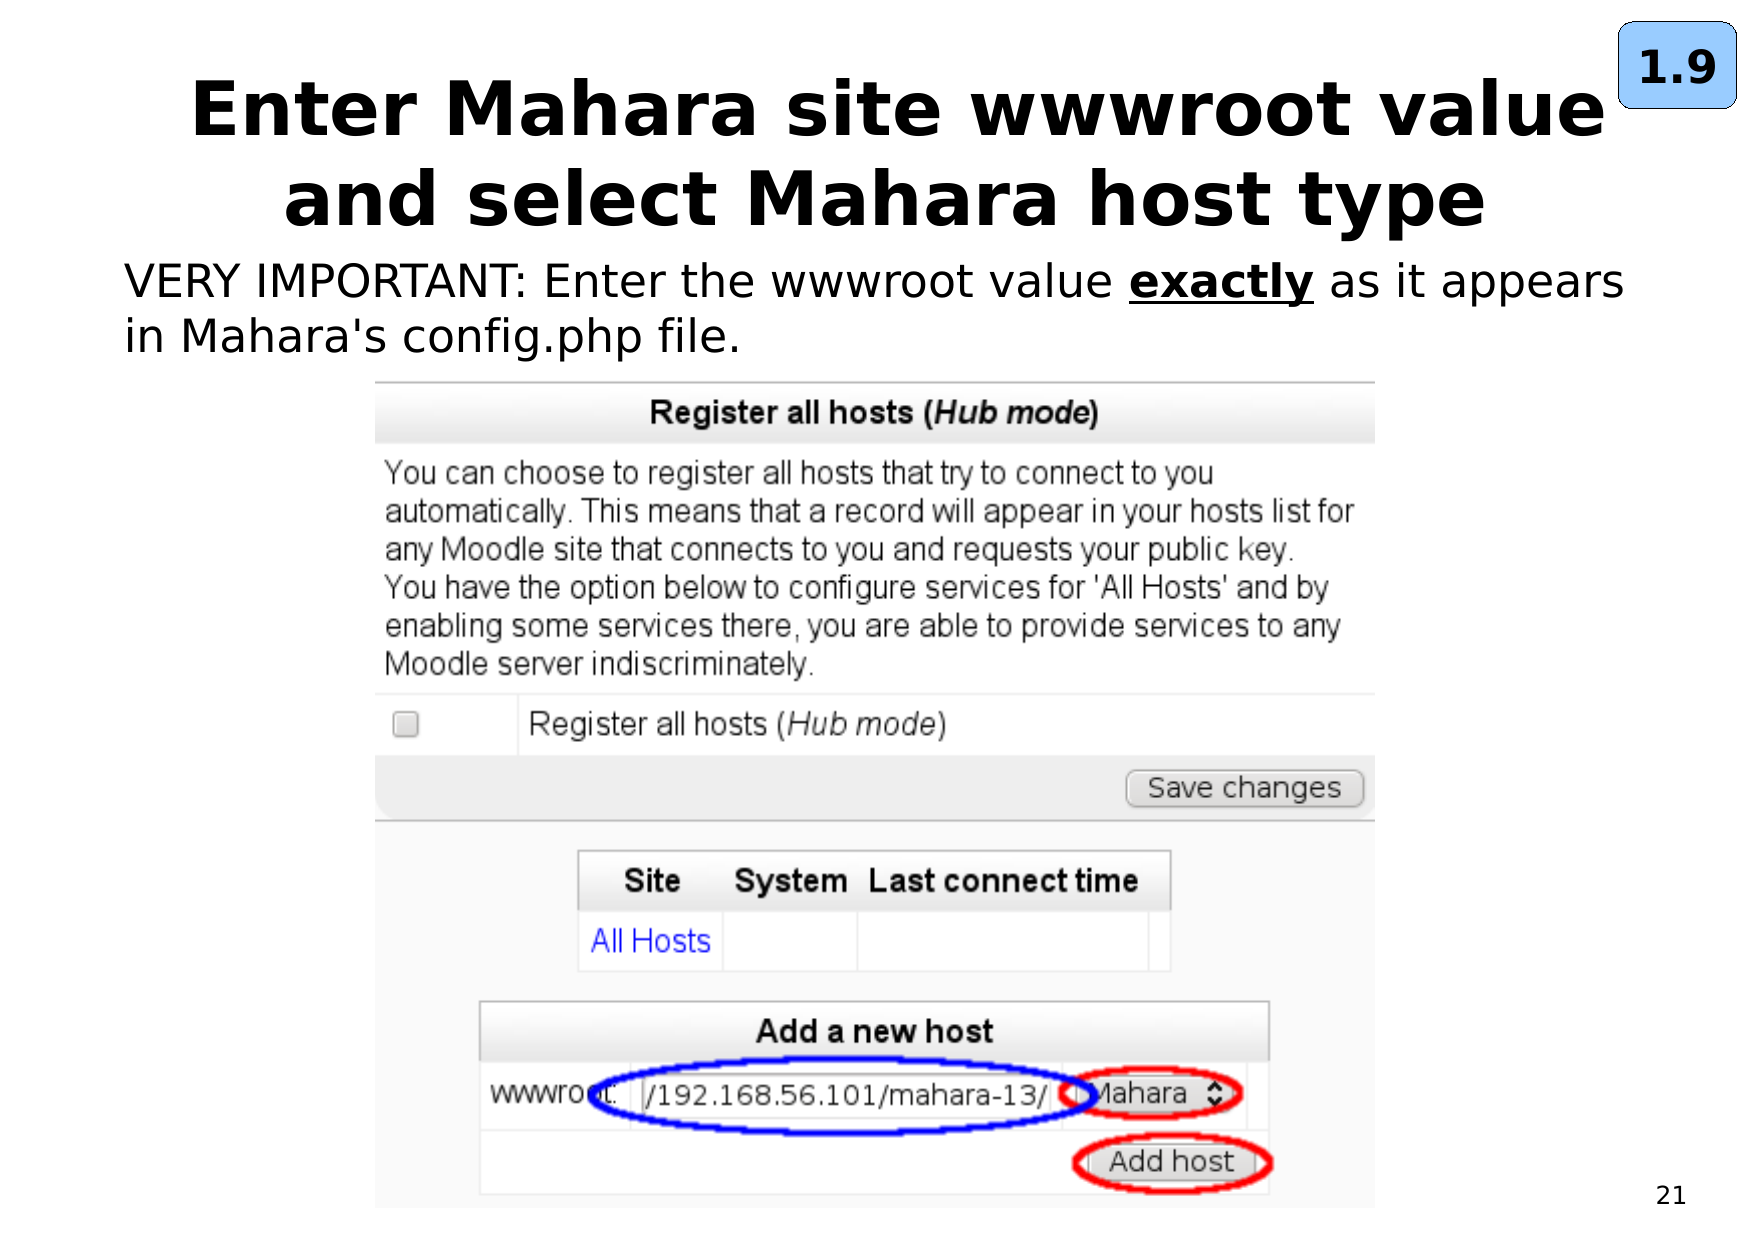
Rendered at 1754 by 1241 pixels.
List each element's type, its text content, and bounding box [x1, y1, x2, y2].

picture [375, 1151, 1375, 1208]
text_box 1.9 [1618, 21, 1737, 109]
list VERY IMPORTANT: Enter the wwwroot value exactly as it appears in Mahara's config.php file. [109, 244, 1645, 1151]
title Enter Mahara site wwwroot value and select Mahara host type [59, 52, 1713, 248]
